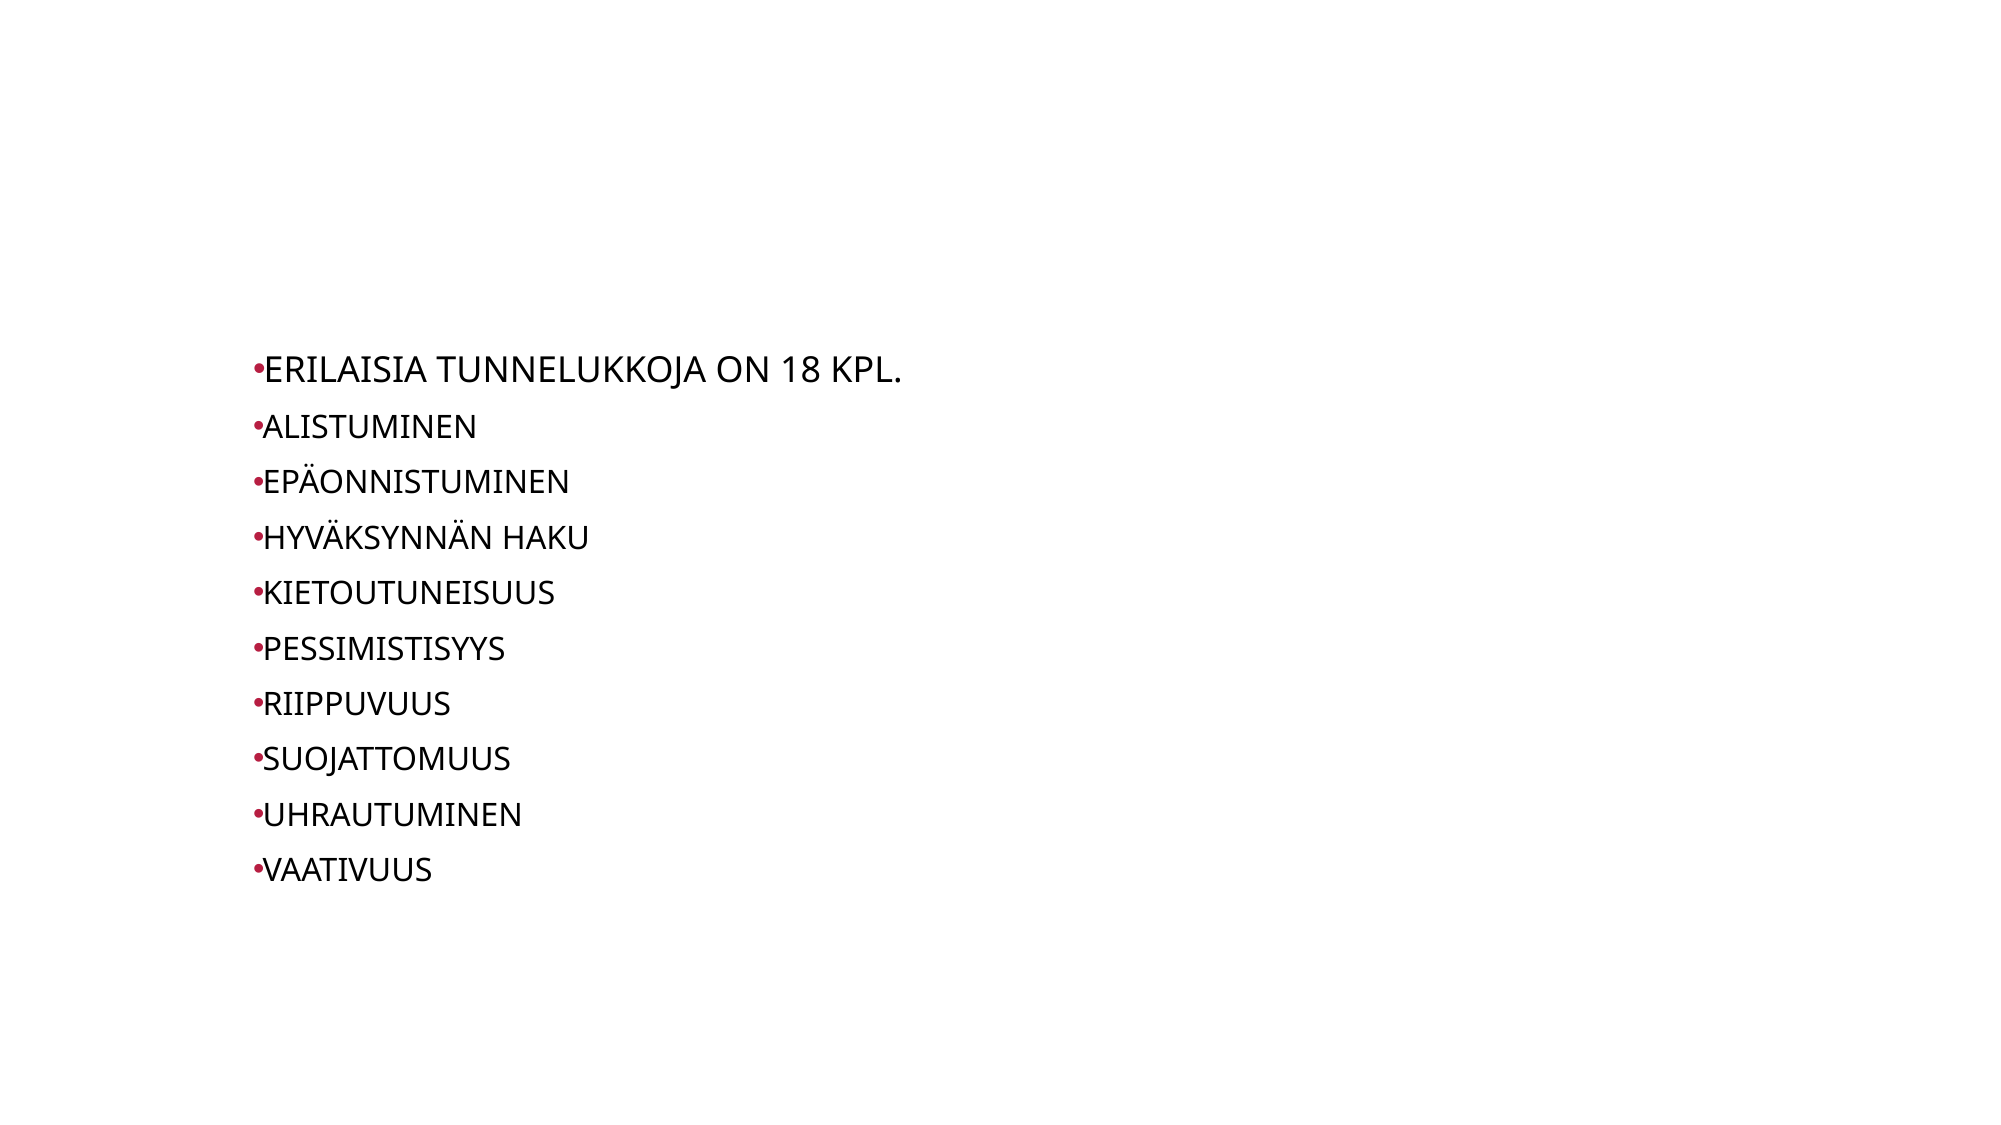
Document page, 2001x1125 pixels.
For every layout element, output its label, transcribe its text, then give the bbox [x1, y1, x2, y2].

list ERILAISIA TUNNELUKKOJA ON 18 KPL. ALISTUMINEN EPÄONNISTUMINEN HYVÄKSYNNÄN HAKU KIETOUTUNEISUUS PESSIMISTISYYS RIIPPUVUUS SUOJATTOMUUS UHRAUTUMINEN VAATIVUUS [238, 330, 1814, 897]
